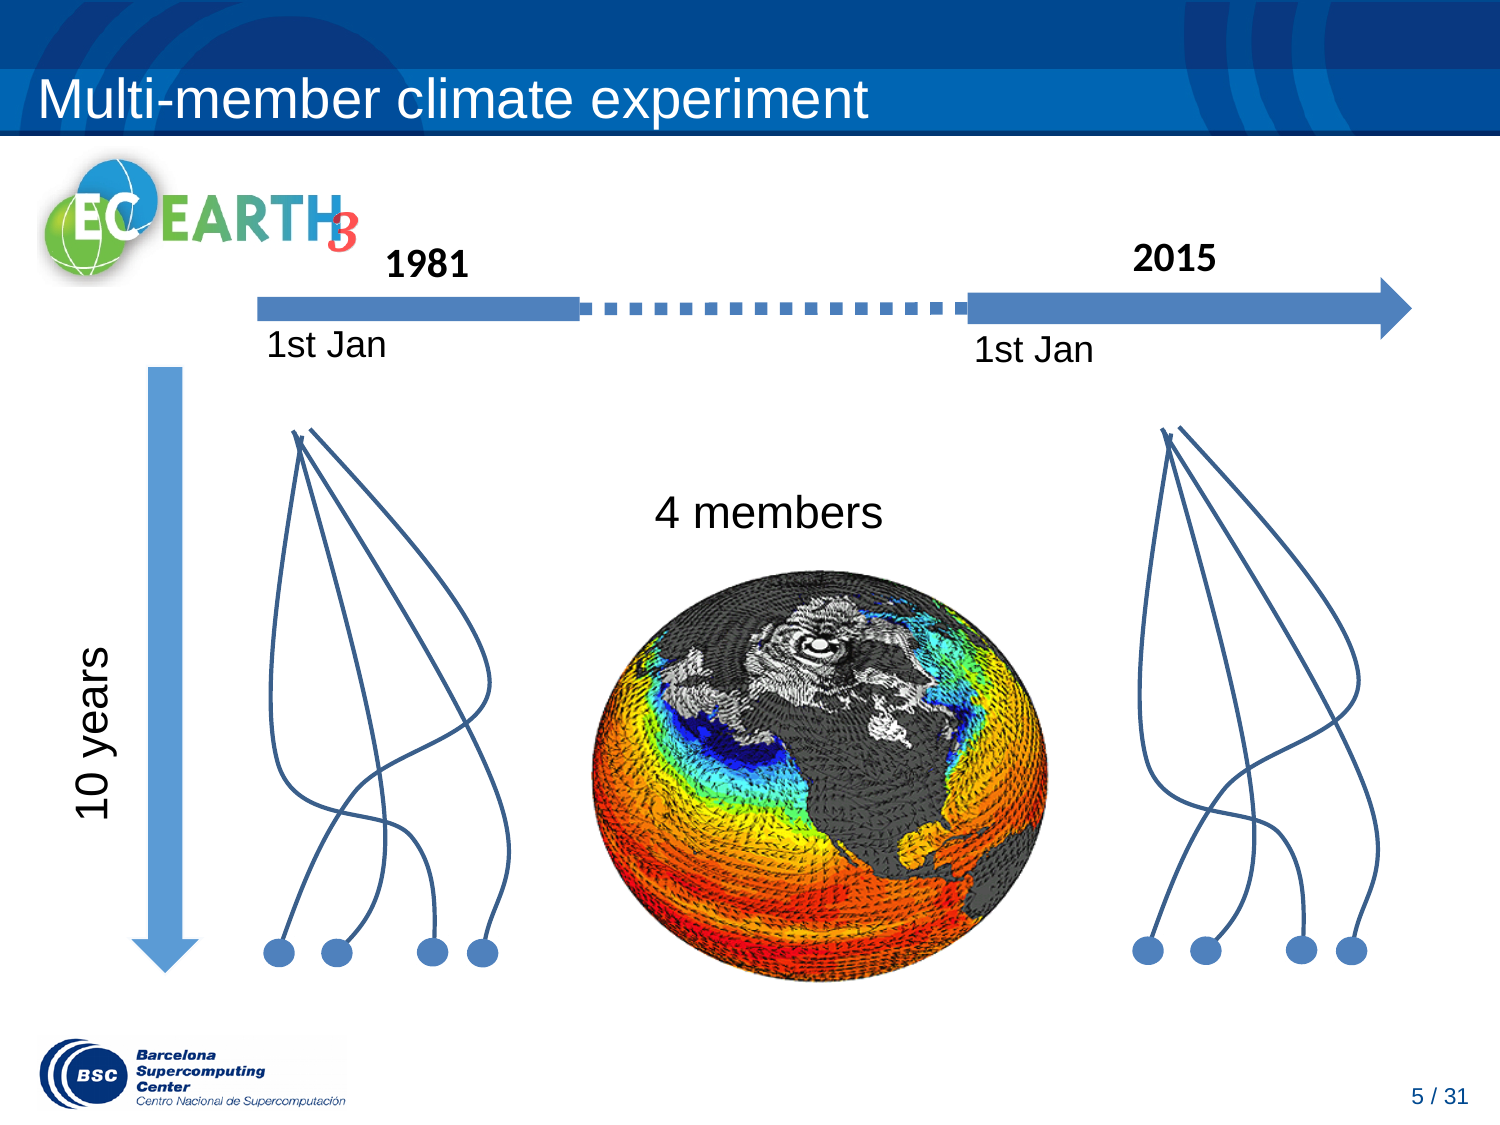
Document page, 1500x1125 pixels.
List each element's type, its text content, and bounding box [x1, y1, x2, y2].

picture [37, 146, 361, 287]
text_box [1335, 936, 1368, 966]
text_box [466, 938, 499, 968]
picture [37, 1035, 347, 1111]
text_box 4 members [639, 474, 1056, 545]
text_box 2015 [1117, 222, 1233, 288]
text_box [1190, 936, 1222, 965]
text_box 10 years [54, 514, 124, 838]
text_box [1132, 936, 1164, 965]
text_box [257, 296, 580, 322]
text_box 1981 [369, 228, 485, 294]
picture [572, 556, 1068, 992]
text_box 1st Jan [958, 317, 1187, 378]
picture [0, 0, 1500, 136]
text_box [321, 938, 353, 968]
text_box [416, 937, 449, 967]
text_box [128, 365, 202, 975]
text_box 1st Jan [251, 313, 479, 373]
text_box [263, 938, 295, 968]
text_box [1285, 935, 1318, 965]
text_box Multi-member climate experiment [37, 67, 1349, 131]
text_box <number> / 31 [1364, 1048, 1484, 1117]
text_box [967, 277, 1412, 340]
